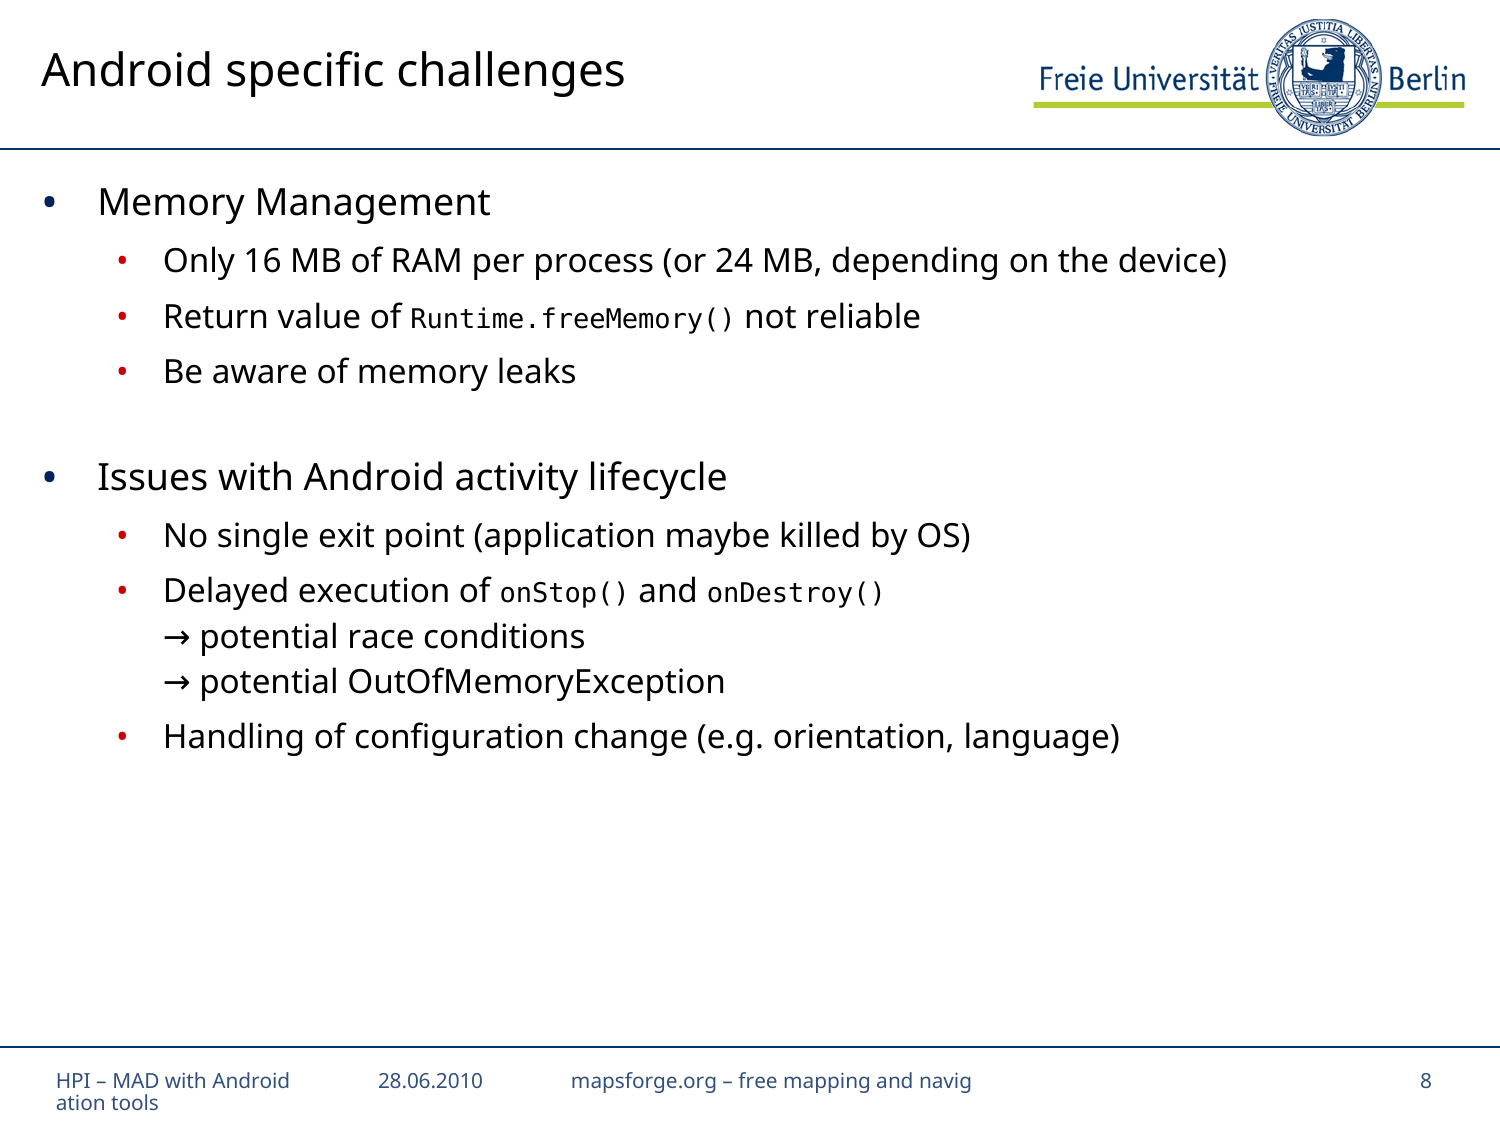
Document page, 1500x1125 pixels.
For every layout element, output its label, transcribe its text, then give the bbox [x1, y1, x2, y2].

picture [1033, 19, 1470, 137]
title Android specific challenges [41, 0, 1016, 138]
list Memory Management Only 16 MB of RAM per process (or 24 MB, depending on the device) Return value of Runtime.freeMemory() not reliable Be aware of memory leaks Issues with Android activity lifecycle No single exit point (application maybe killed by OS) Delayed execution of onStop() and onDestroy() → potential race conditions → potential OutOfMemoryException Handling of configuration change (e.g. orientation, language) [41, 175, 1447, 919]
